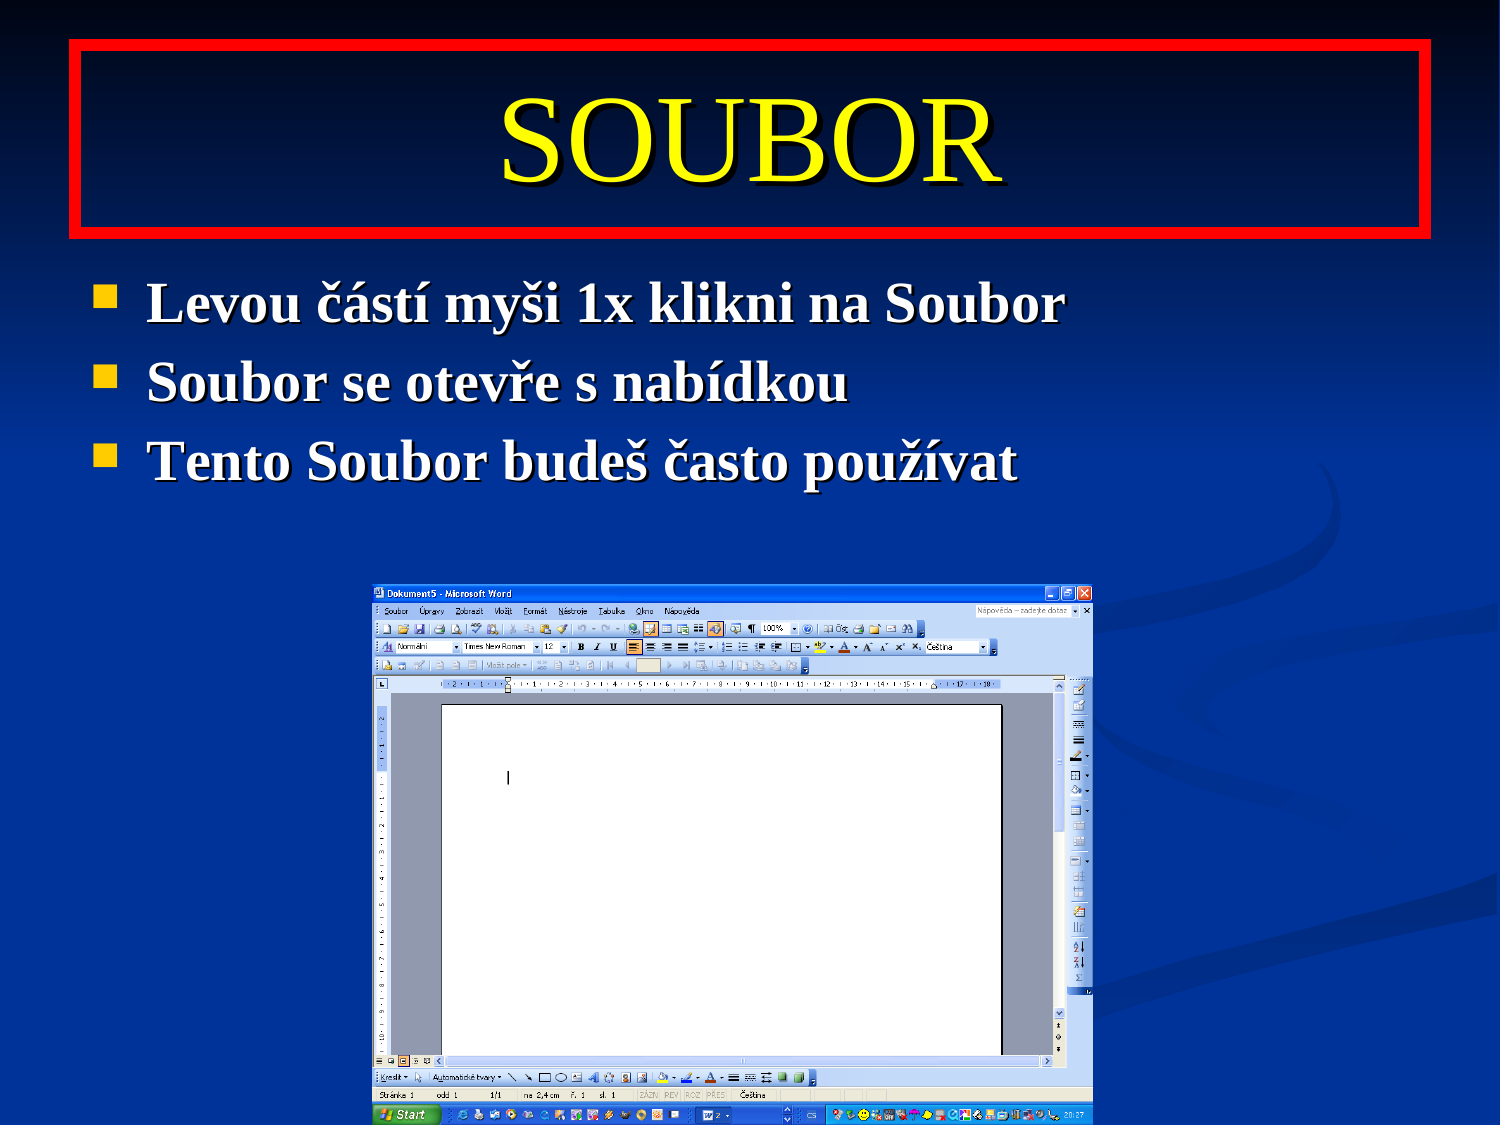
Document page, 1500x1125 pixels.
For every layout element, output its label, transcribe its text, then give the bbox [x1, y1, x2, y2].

text_box [372, 584, 1093, 1125]
title SOUBOR [75, 45, 1426, 233]
list Levou částí myši 1x klikni na Soubor Soubor se otevře s nabídkou Tento Soubor budeš často používat [74, 262, 1413, 686]
